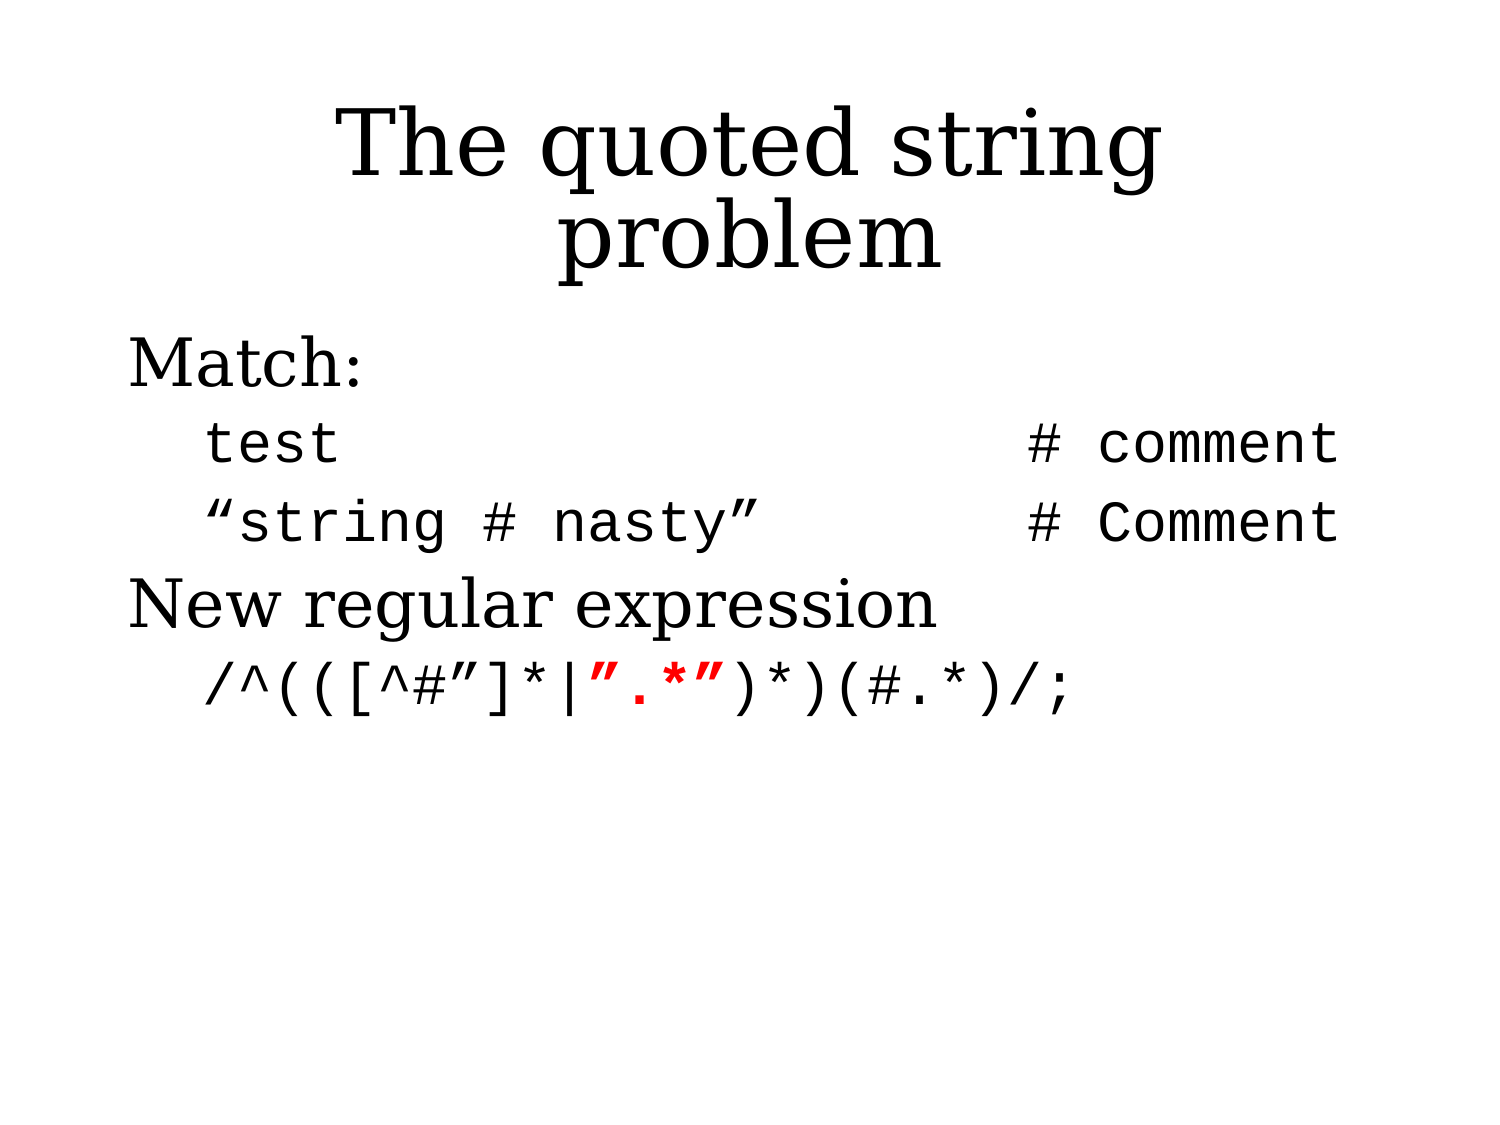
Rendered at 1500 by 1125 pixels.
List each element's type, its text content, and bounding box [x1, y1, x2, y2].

title The quoted string problem [112, 86, 1388, 301]
list Match: test # comment “string # nasty” # Comment New regular expression /^(([^#”]*|”.*”)*)(#.*)/; [112, 324, 1388, 1000]
